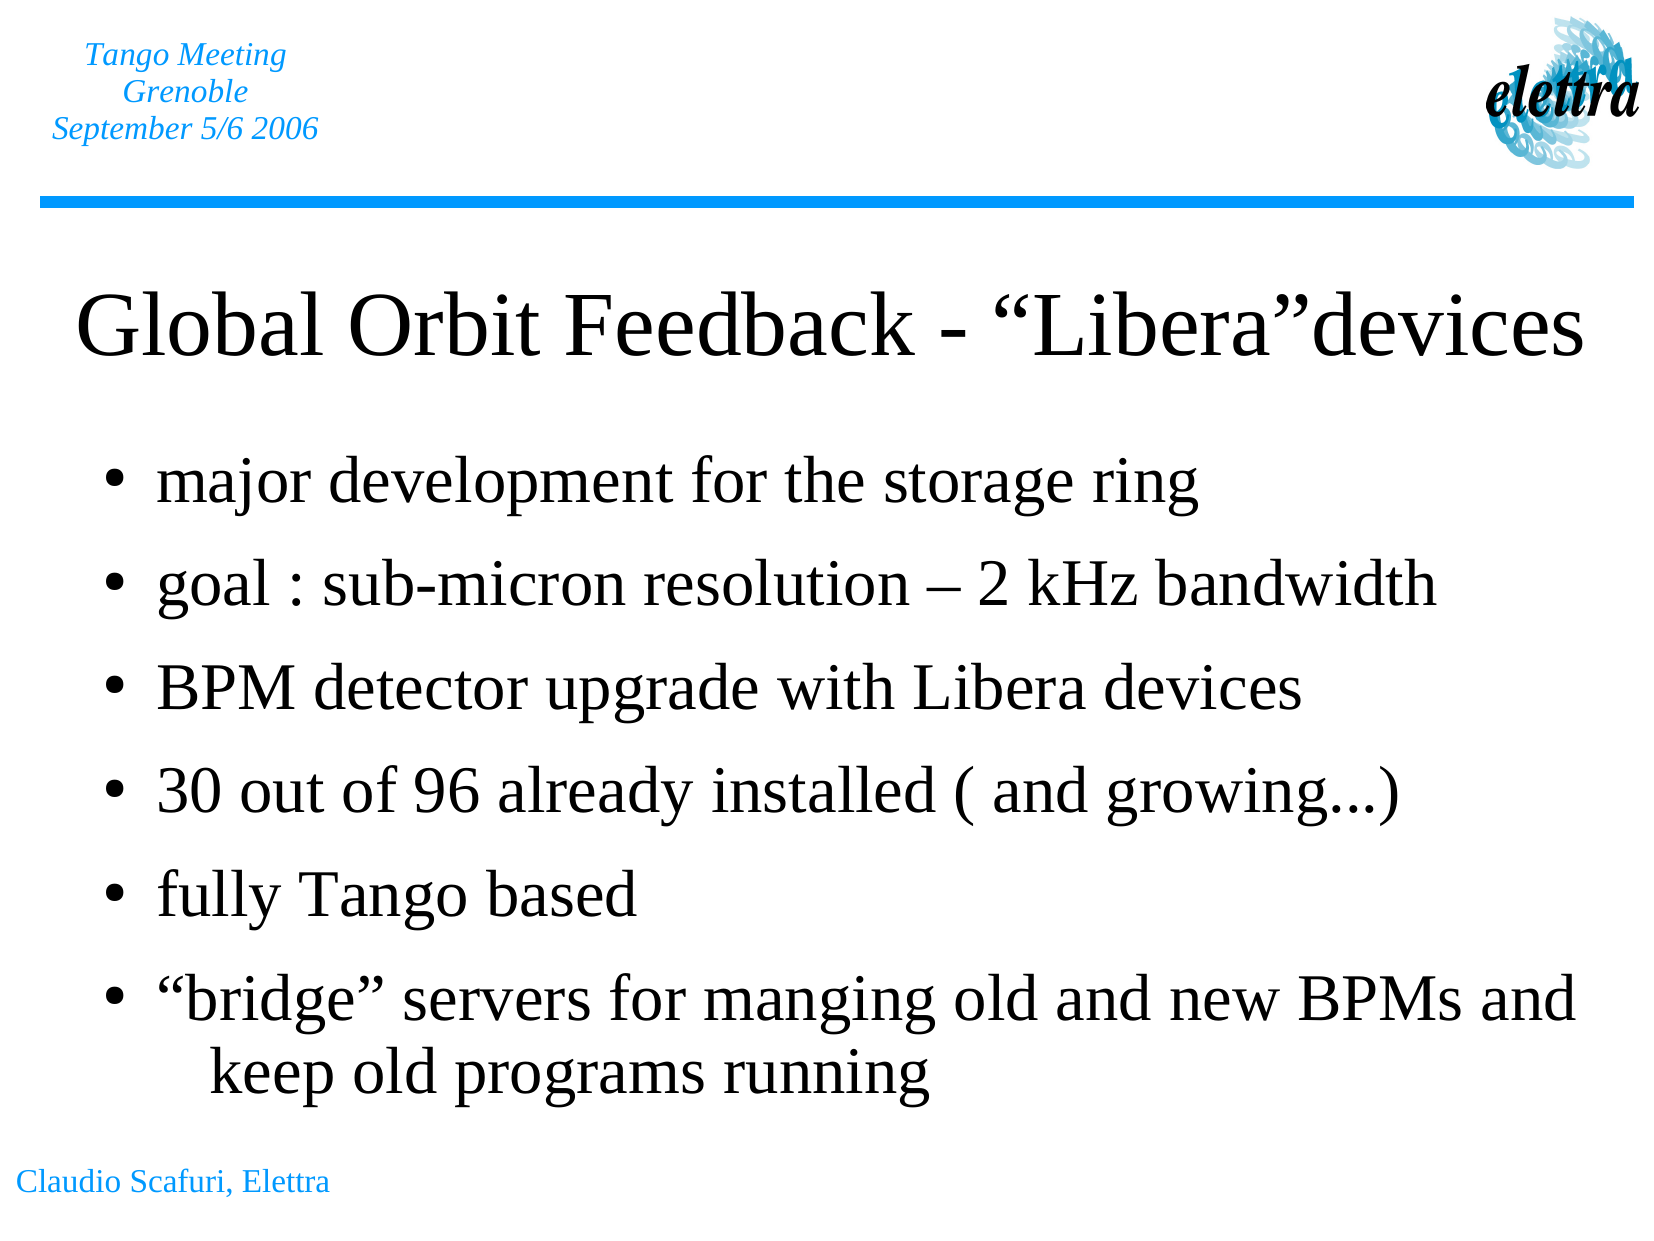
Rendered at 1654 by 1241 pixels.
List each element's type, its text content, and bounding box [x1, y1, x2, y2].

list major development for the storage ring goal : sub-micron resolution – 2 kHz bandwidth BPM detector upgrade with Libera devices 30 out of 96 already installed ( and growing...) fully Tango based “bridge” servers for manging old and new BPMs and keep old programs running [67, 442, 1582, 1156]
title Global Orbit Feedback - “Libera”devices [50, 220, 1597, 428]
picture [1486, 16, 1639, 169]
